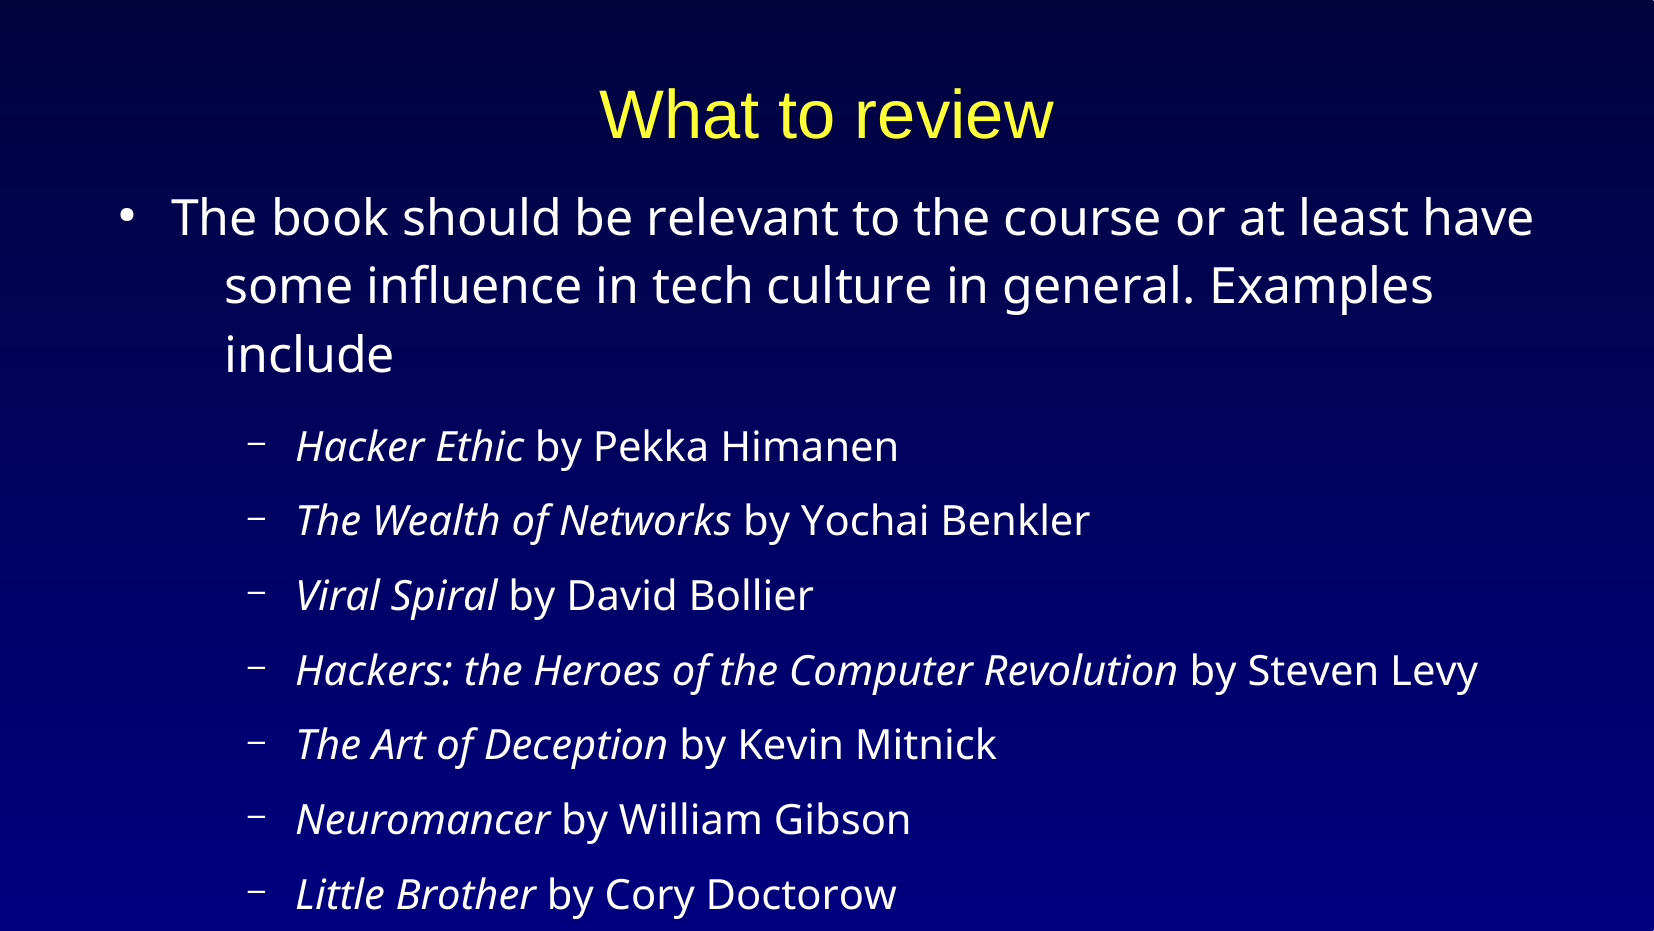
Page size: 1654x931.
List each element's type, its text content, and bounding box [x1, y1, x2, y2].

list The book should be relevant to the course or at least have some influence in tech culture in general. Examples include Hacker Ethic by Pekka Himanen The Wealth of Networks by Yochai Benkler Viral Spiral by David Bollier Hackers: the Heroes of the Computer Revolution by Steven Levy The Art of Deception by Kevin Mitnick Neuromancer by William Gibson Little Brother by Cory Doctorow The list is by no means closed! [82, 182, 1571, 919]
title What to review [82, 37, 1571, 182]
